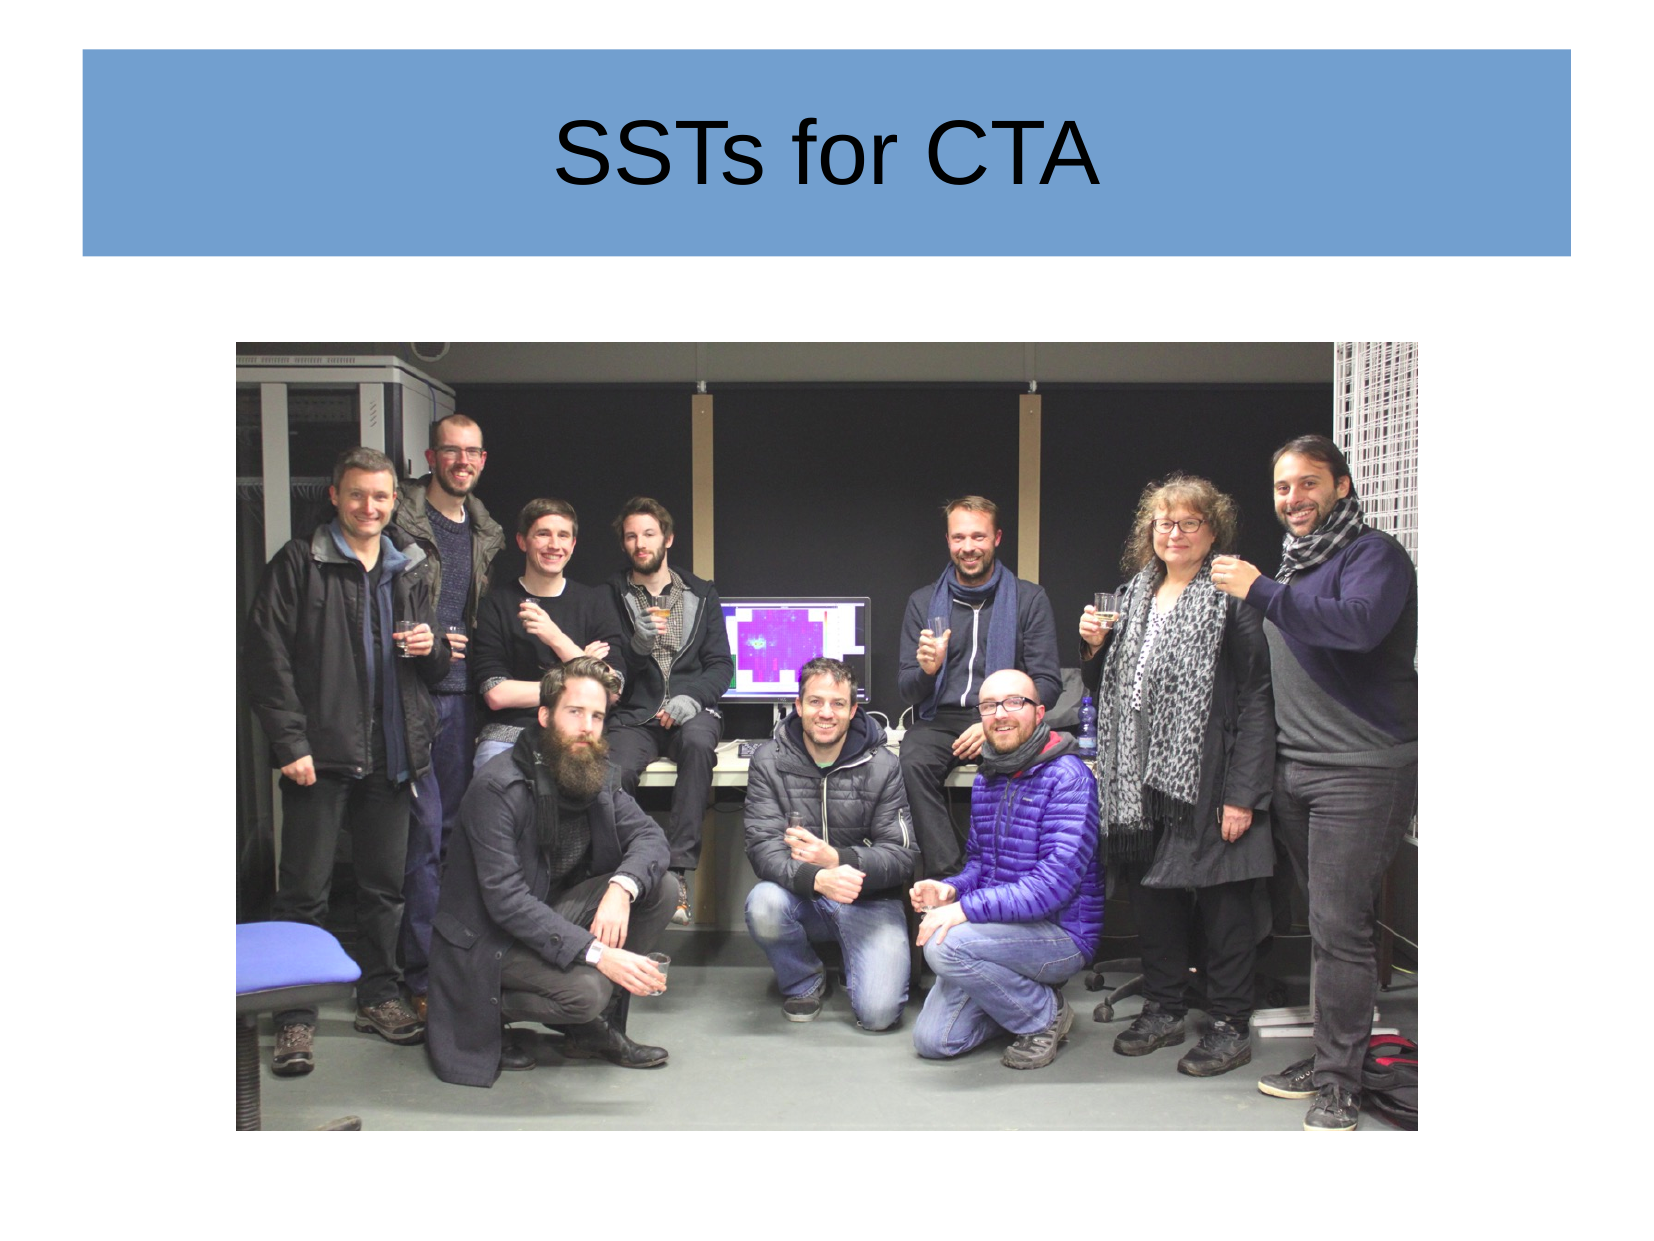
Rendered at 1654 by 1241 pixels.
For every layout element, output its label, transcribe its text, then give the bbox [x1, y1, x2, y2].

picture [236, 342, 1418, 1131]
title SSTs for CTA [82, 49, 1571, 257]
